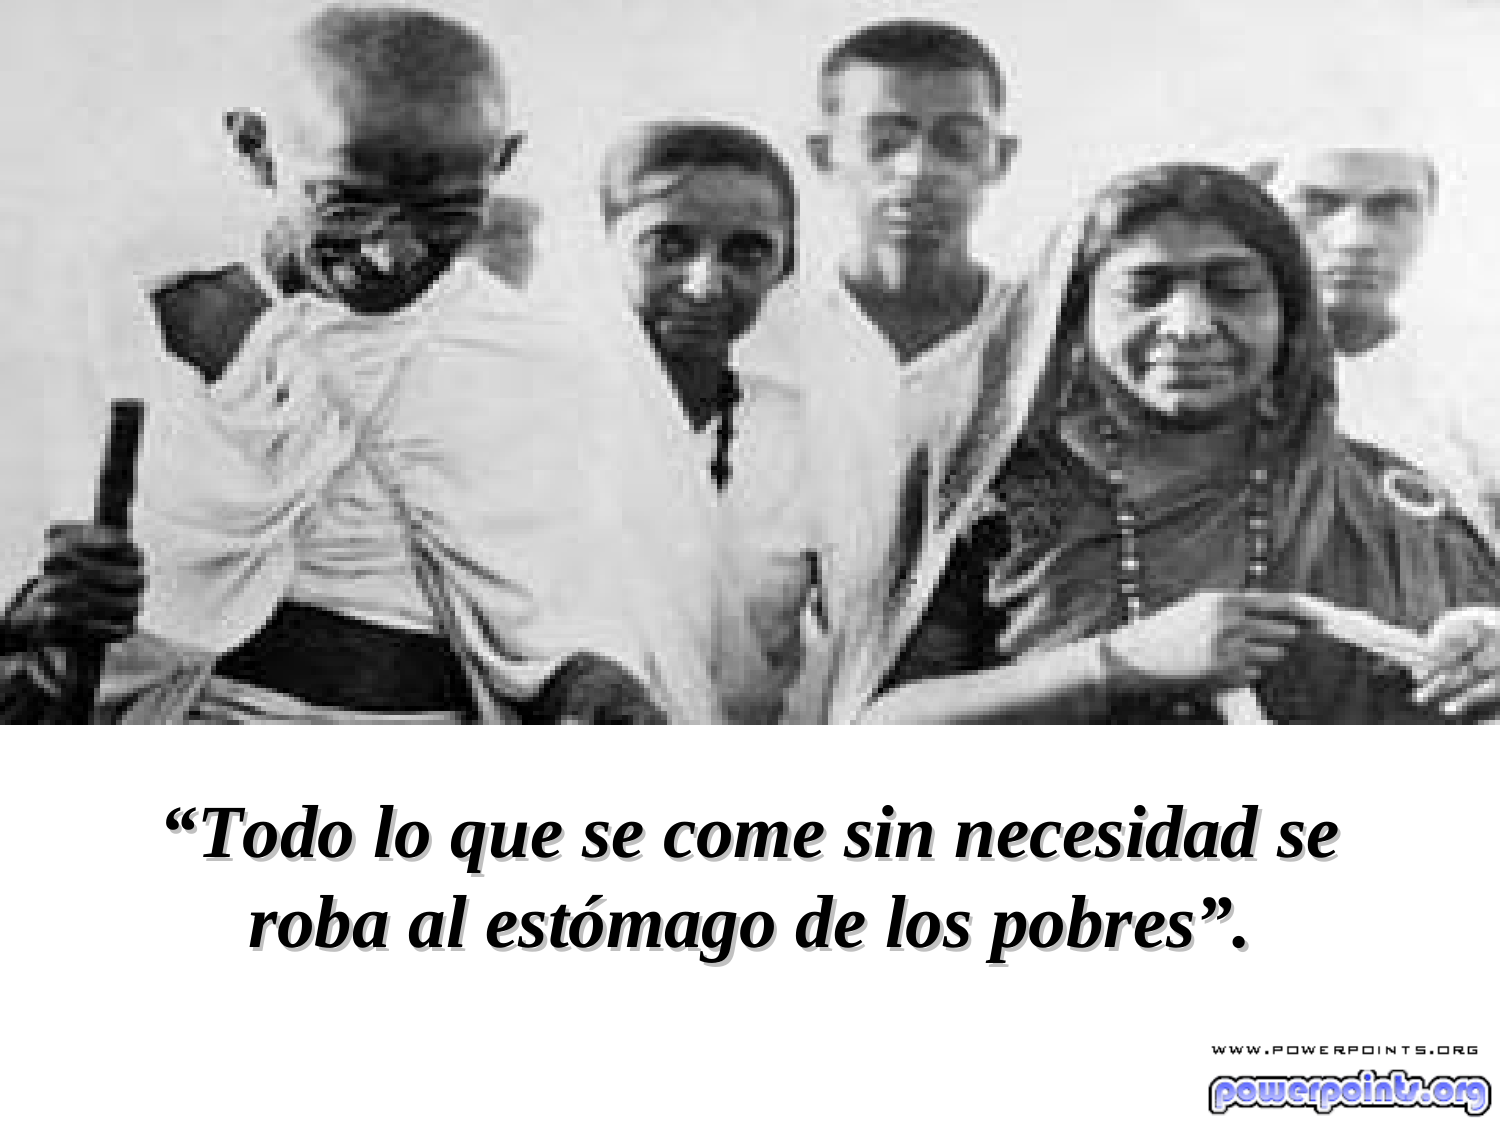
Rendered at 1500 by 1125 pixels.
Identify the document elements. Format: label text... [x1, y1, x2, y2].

text_box “Todo lo que se come sin necesidad se roba al estómago de los pobres”. [87, 774, 1413, 1122]
picture [0, 0, 1500, 726]
picture [1198, 1034, 1500, 1125]
